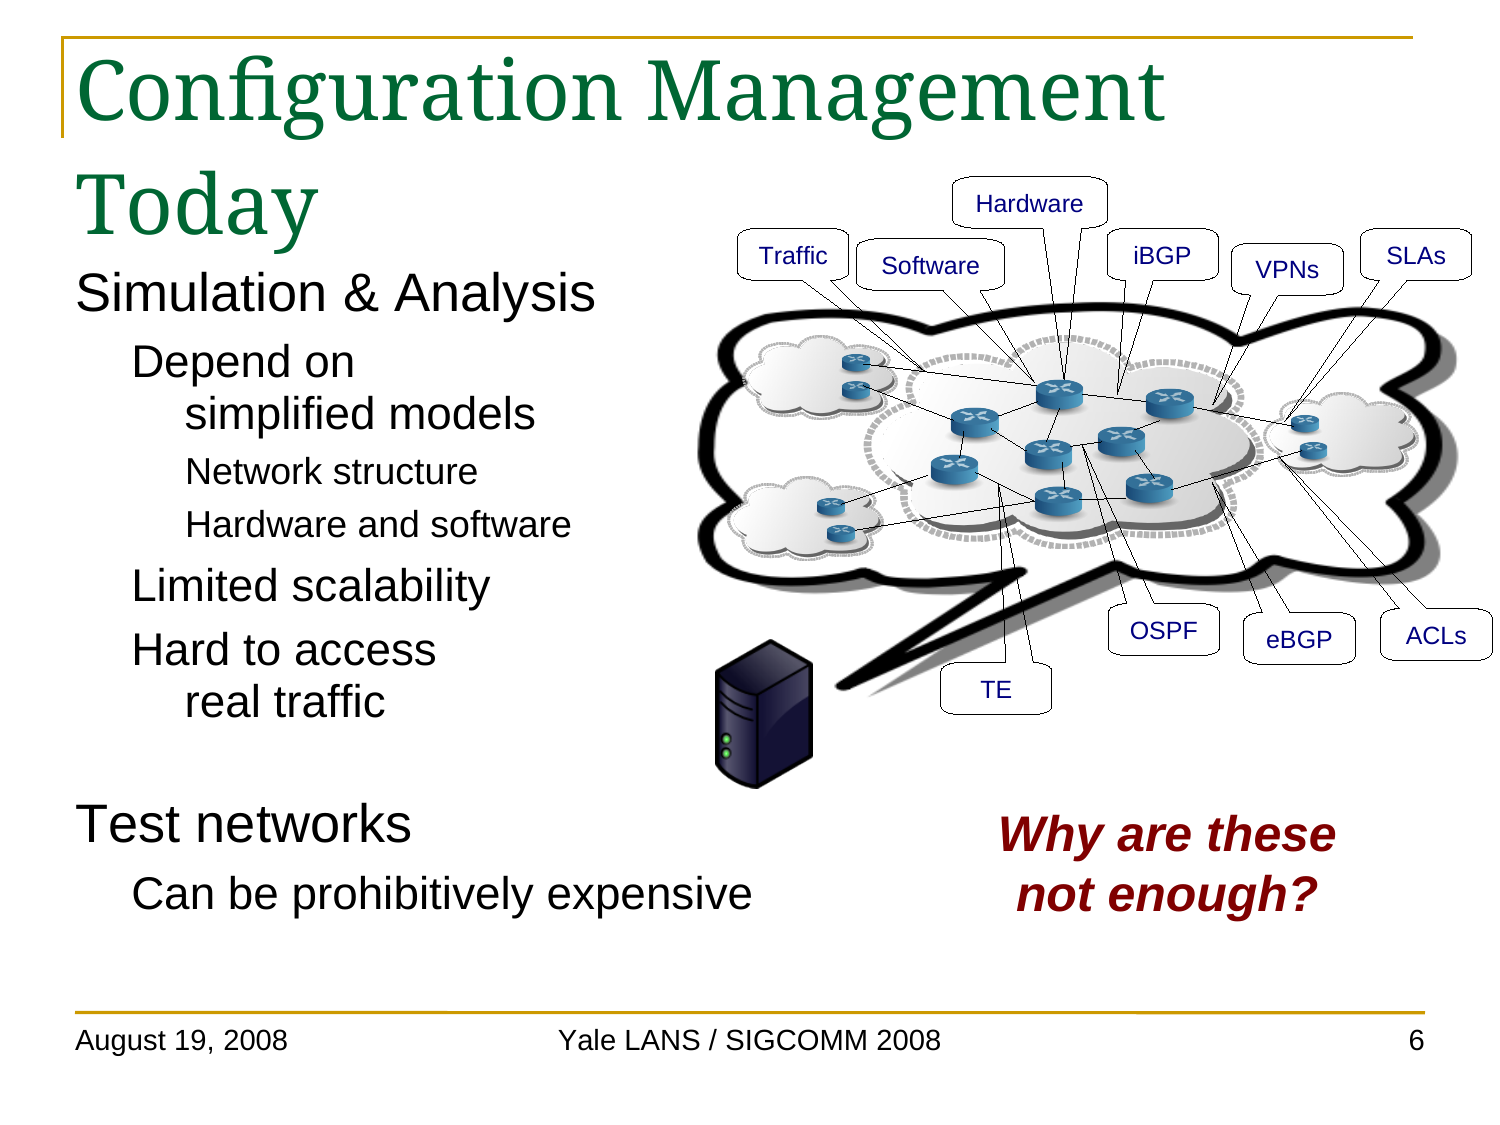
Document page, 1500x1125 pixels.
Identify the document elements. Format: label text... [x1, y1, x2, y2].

text_box Traffic [737, 228, 925, 371]
text_box Why are these not enough? [983, 794, 1352, 930]
text_box OSPF [1082, 444, 1220, 656]
text_box SLAs [1284, 228, 1472, 422]
text_box VPNs [1212, 243, 1344, 405]
text_box iBGP [1107, 228, 1219, 395]
text_box eBGP [1212, 482, 1356, 665]
list Simulation & Analysis Depend on simplified models Network structure Hardware and software Limited scalability Hard to access real traffic Test networks Can be prohibitively expensive [75, 262, 1425, 991]
text_box TE [940, 483, 1052, 715]
text_box Software [856, 238, 1035, 383]
text_box Hardware [952, 176, 1108, 380]
title Configuration Management Today [75, 48, 1425, 243]
text_box ACLs [1279, 456, 1493, 661]
picture [676, 280, 1481, 789]
